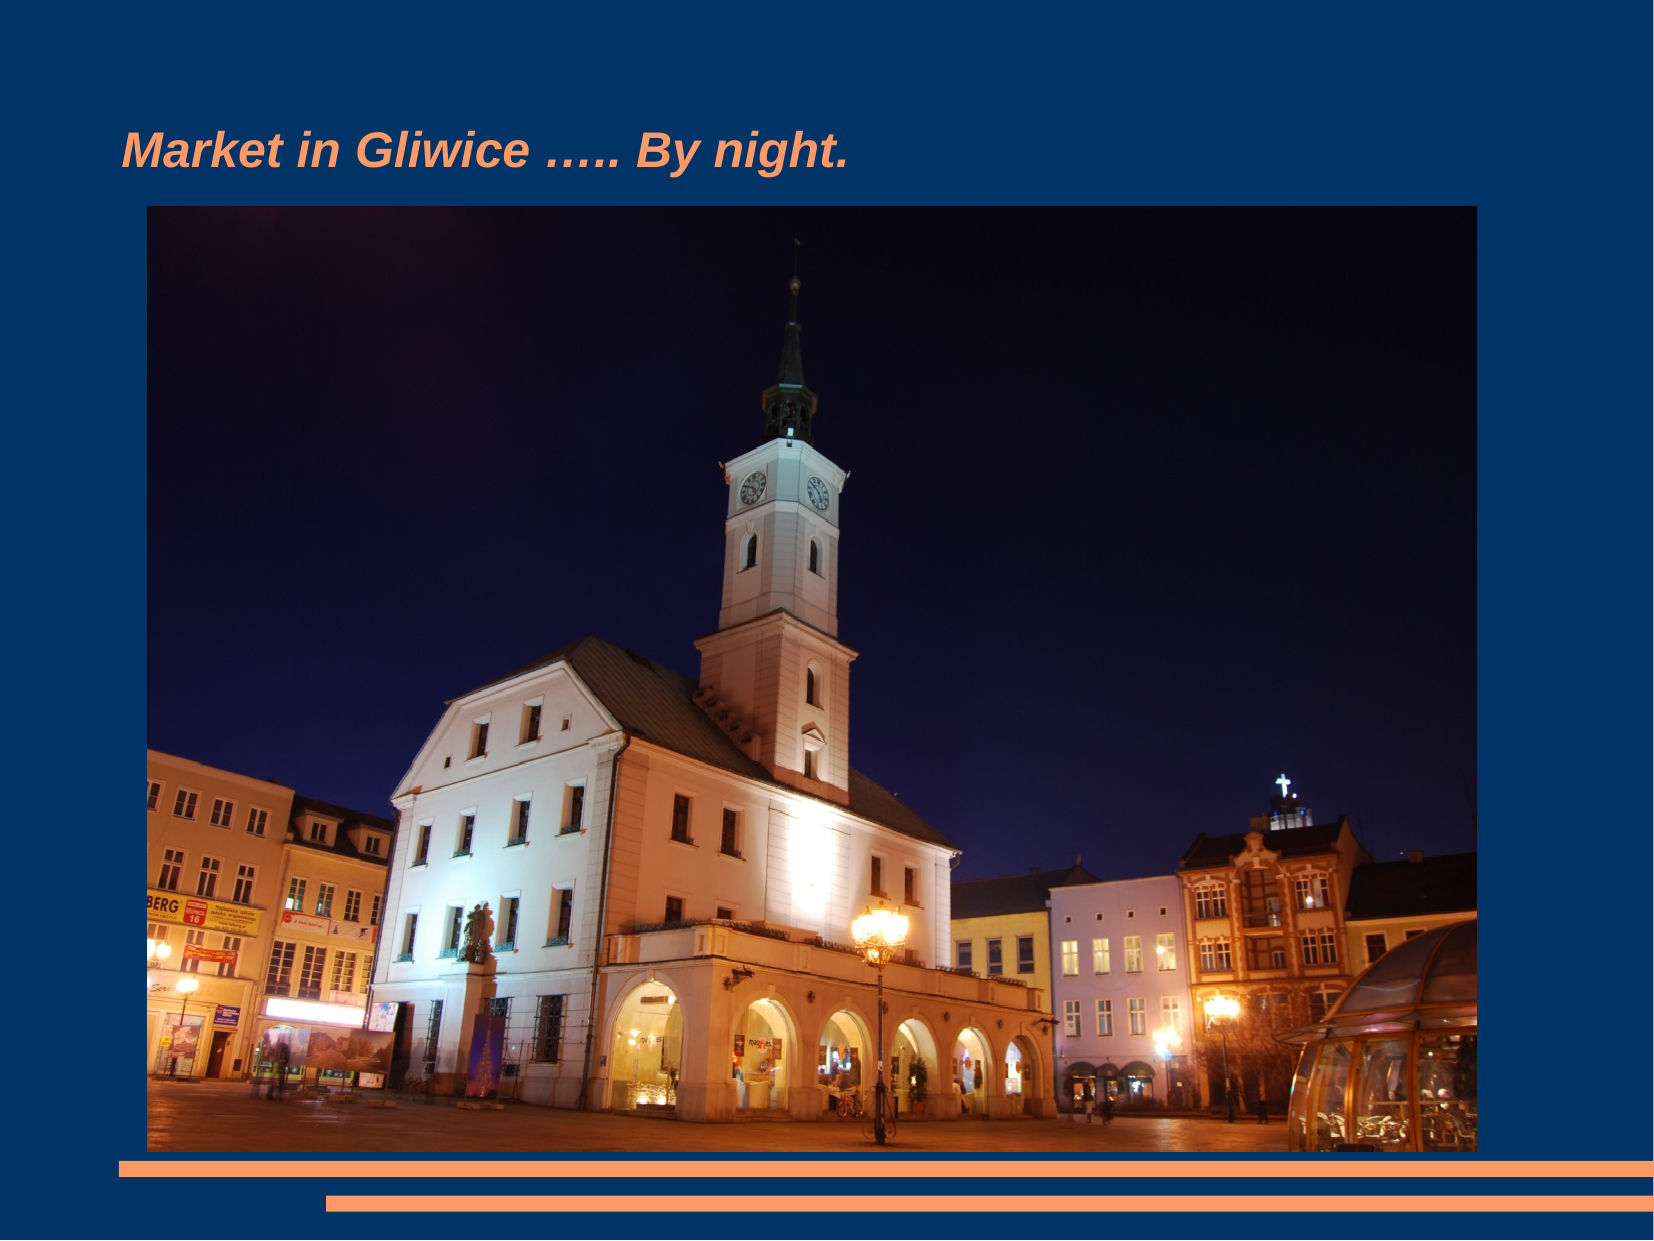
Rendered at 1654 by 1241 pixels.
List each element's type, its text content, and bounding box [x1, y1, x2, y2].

title Market in Gliwice ….. By night. [121, 46, 1534, 254]
picture [147, 206, 1477, 1152]
